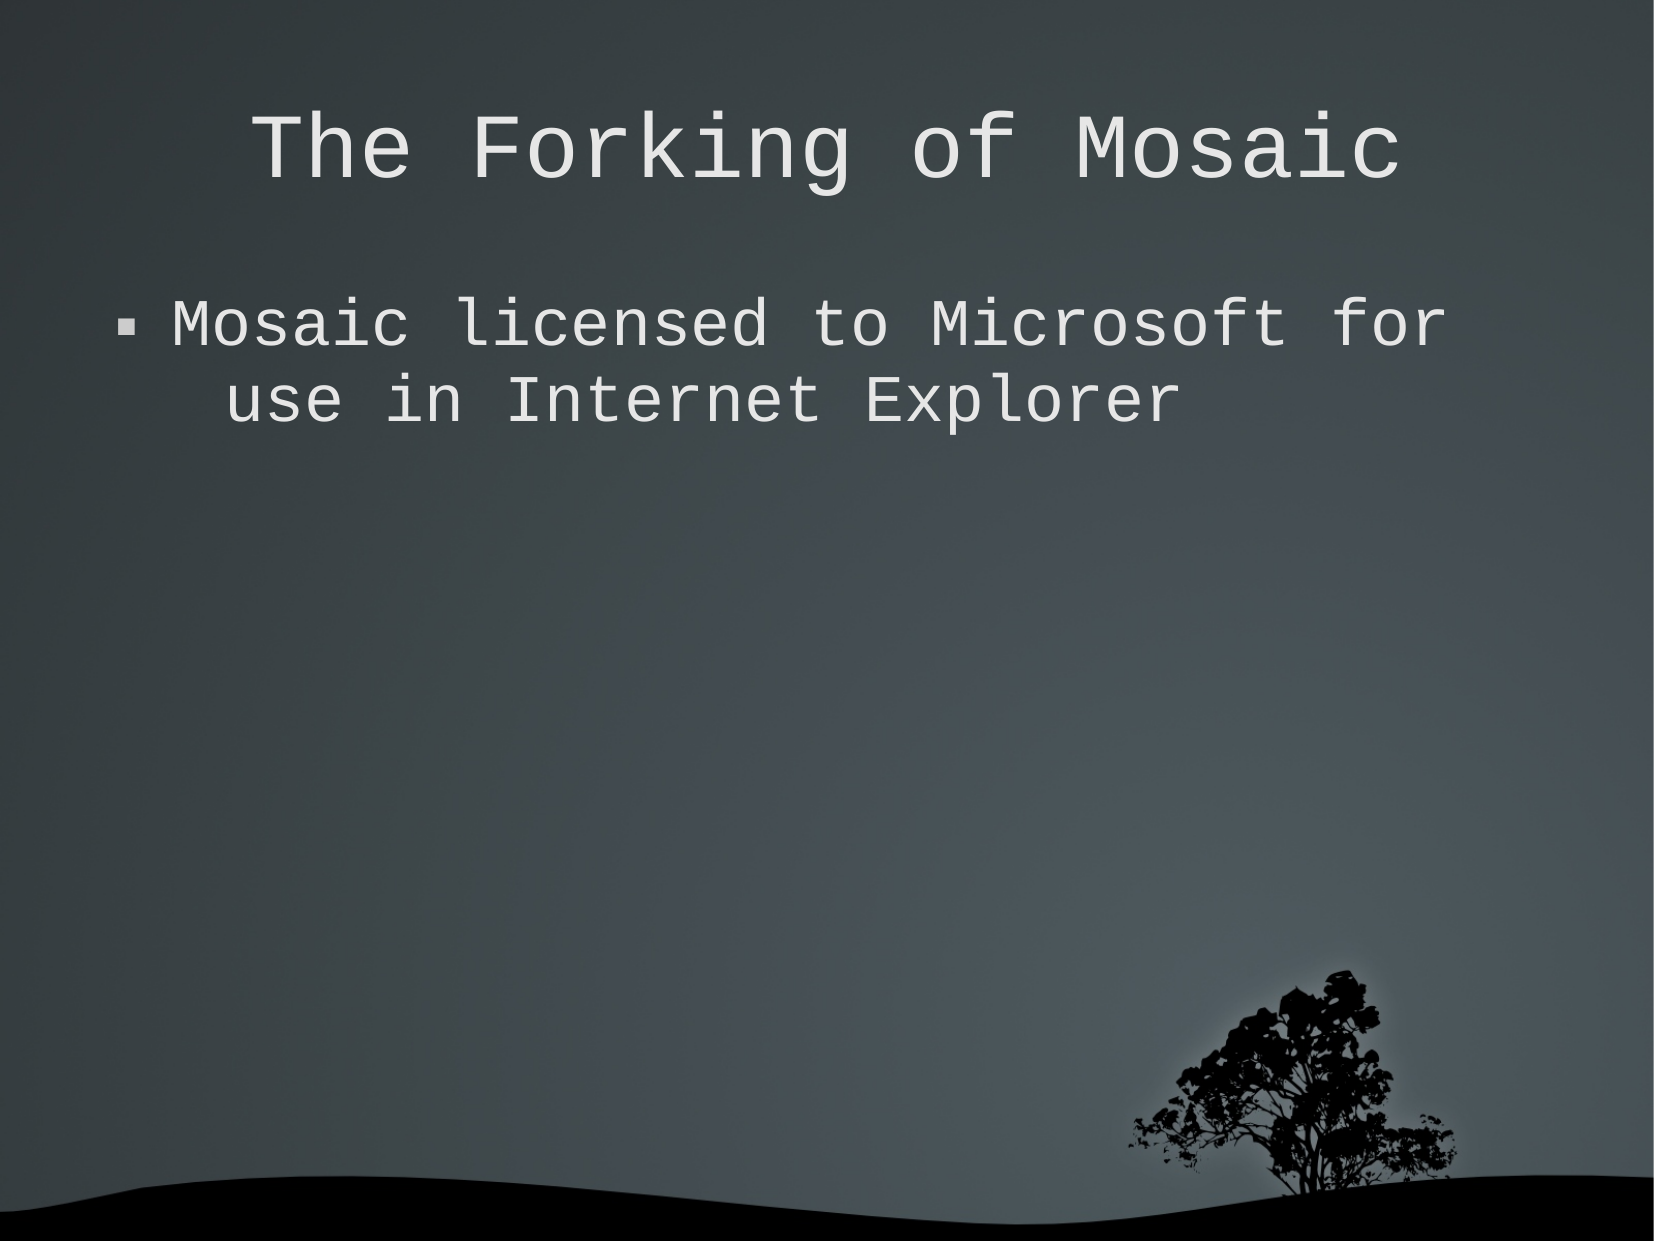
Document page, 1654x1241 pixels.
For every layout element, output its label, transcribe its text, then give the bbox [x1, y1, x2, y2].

picture [0, 0, 1654, 1241]
list Mosaic licensed to Microsoft for use in Internet Explorer [82, 290, 1571, 1094]
title The Forking of Mosaic [82, 56, 1571, 250]
